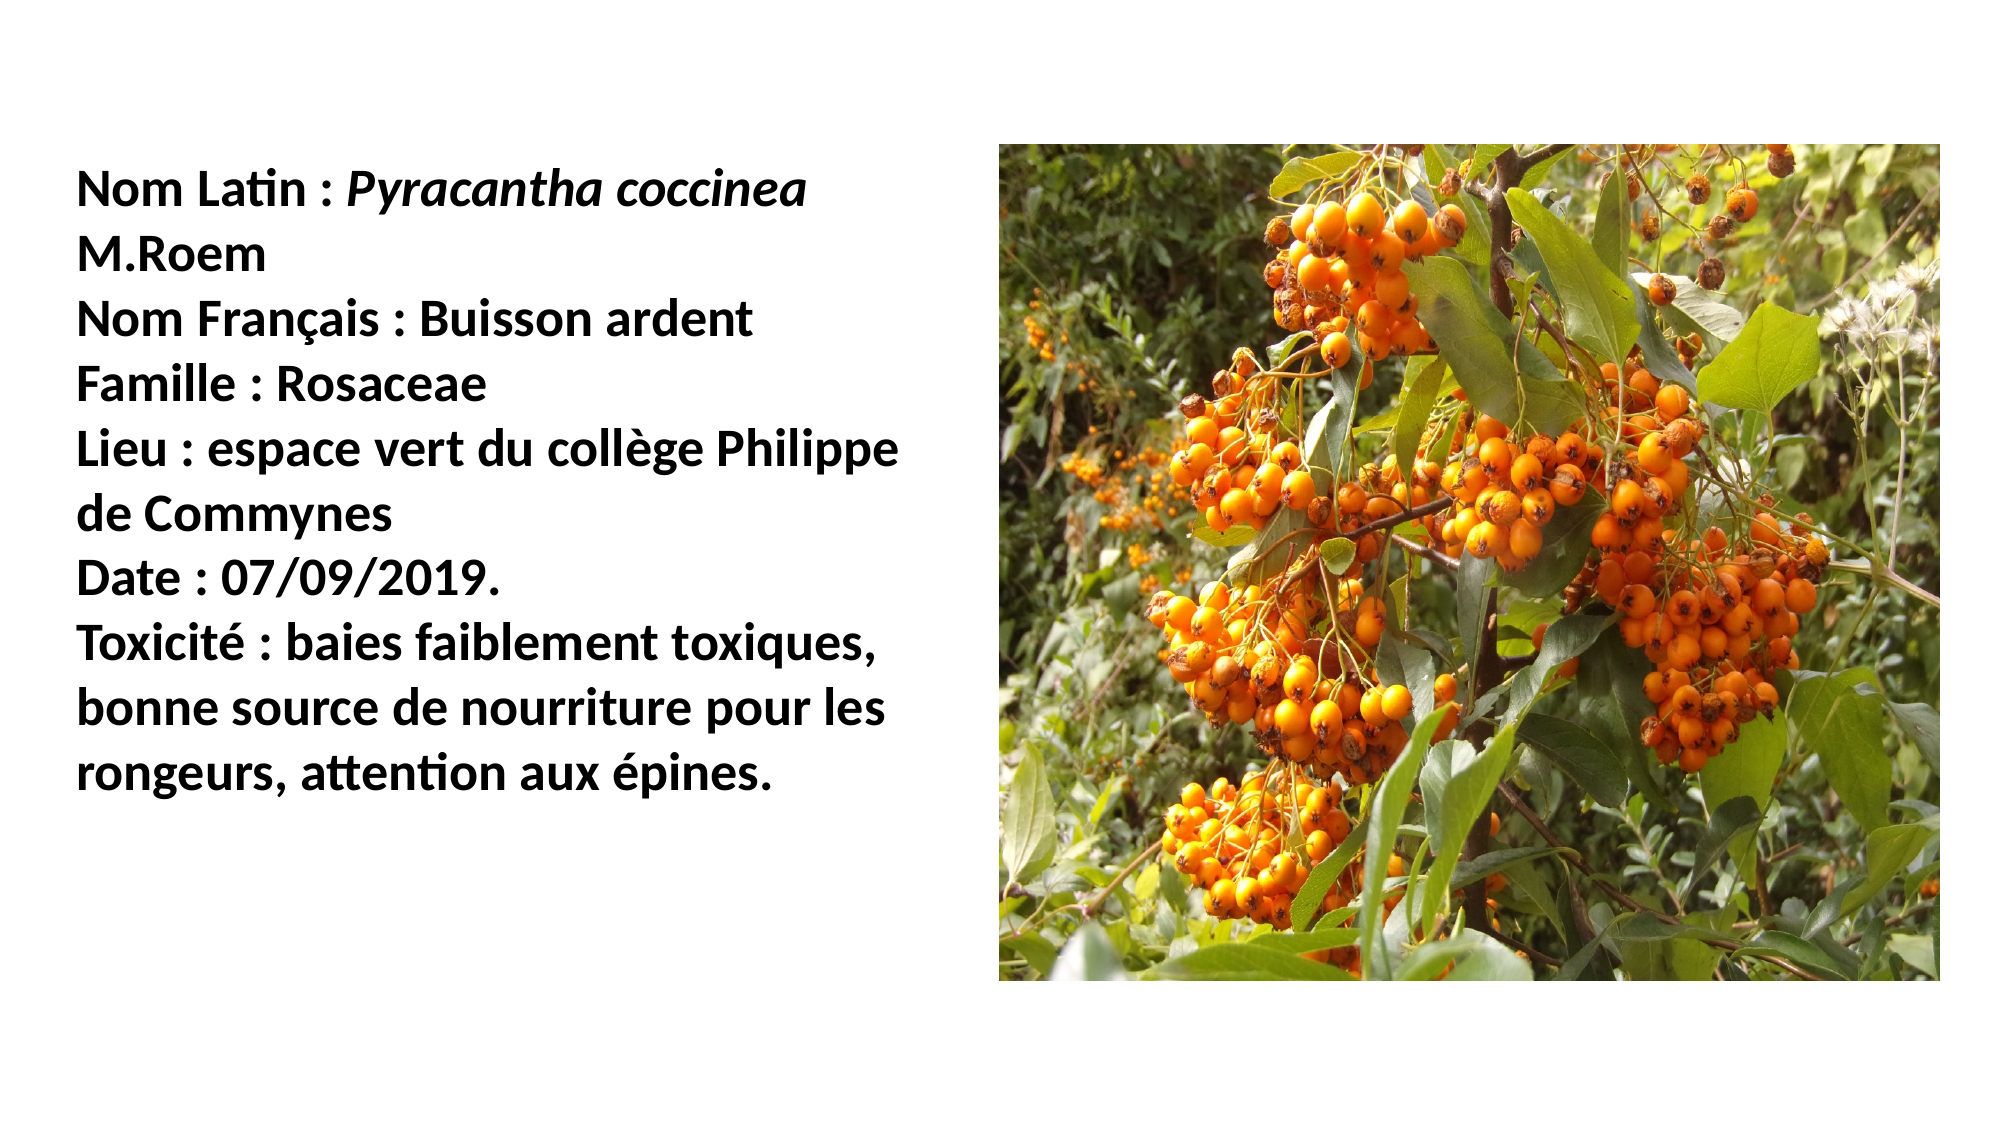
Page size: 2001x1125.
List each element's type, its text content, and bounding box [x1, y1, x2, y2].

text_box Nom Latin : Pyracantha coccinea M.Roem Nom Français : Buisson ardent Famille : Rosaceae Lieu : espace vert du collège Philippe de Commynes Date : 07/09/2019. Toxicité : baies faiblement toxiques, bonne source de nourriture pour les rongeurs, attention aux épines. [60, 144, 948, 817]
picture [999, 144, 1940, 981]
